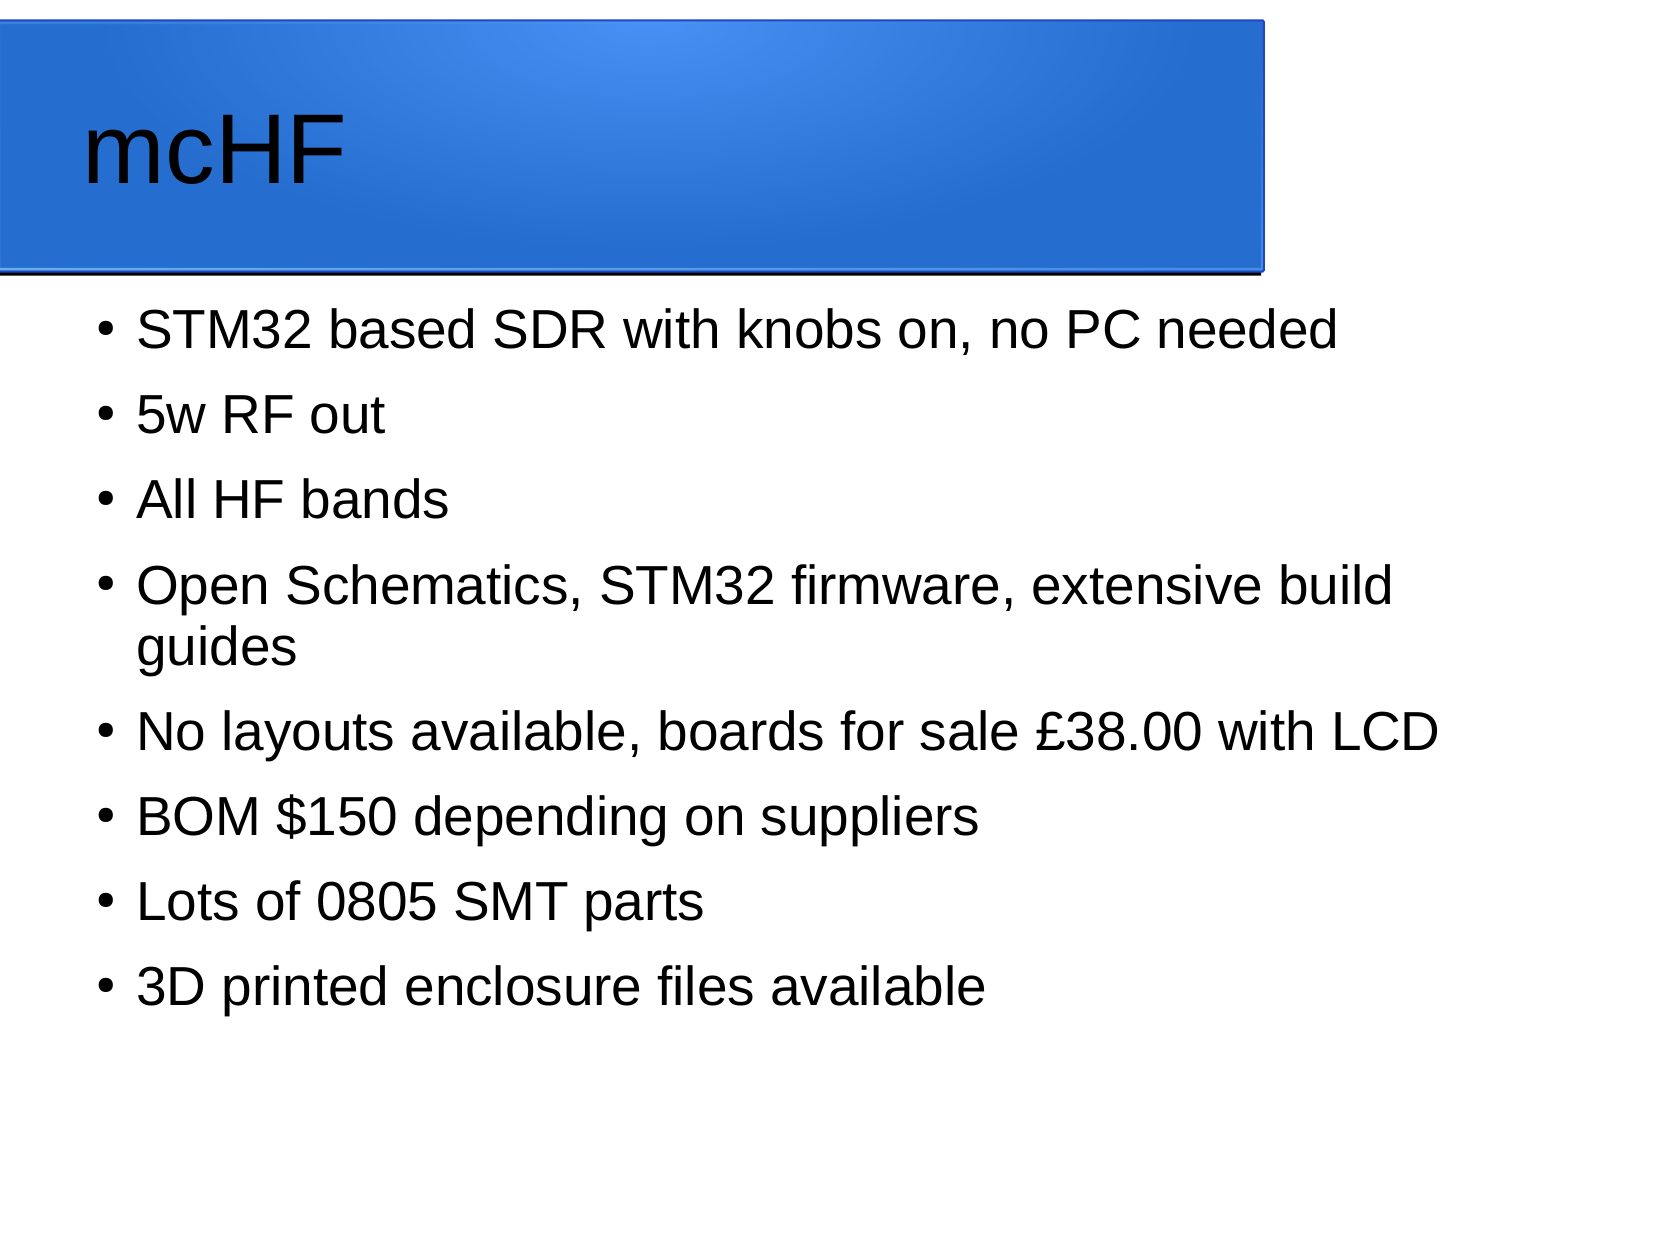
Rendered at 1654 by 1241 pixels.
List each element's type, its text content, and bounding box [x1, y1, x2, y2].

title mcHF [82, 47, 1235, 252]
list STM32 based SDR with knobs on, no PC needed 5w RF out All HF bands Open Schematics, STM32 firmware, extensive build guides No layouts available, boards for sale £38.00 with LCD BOM $150 depending on suppliers Lots of 0805 SMT parts 3D printed enclosure files available [82, 299, 1571, 1019]
